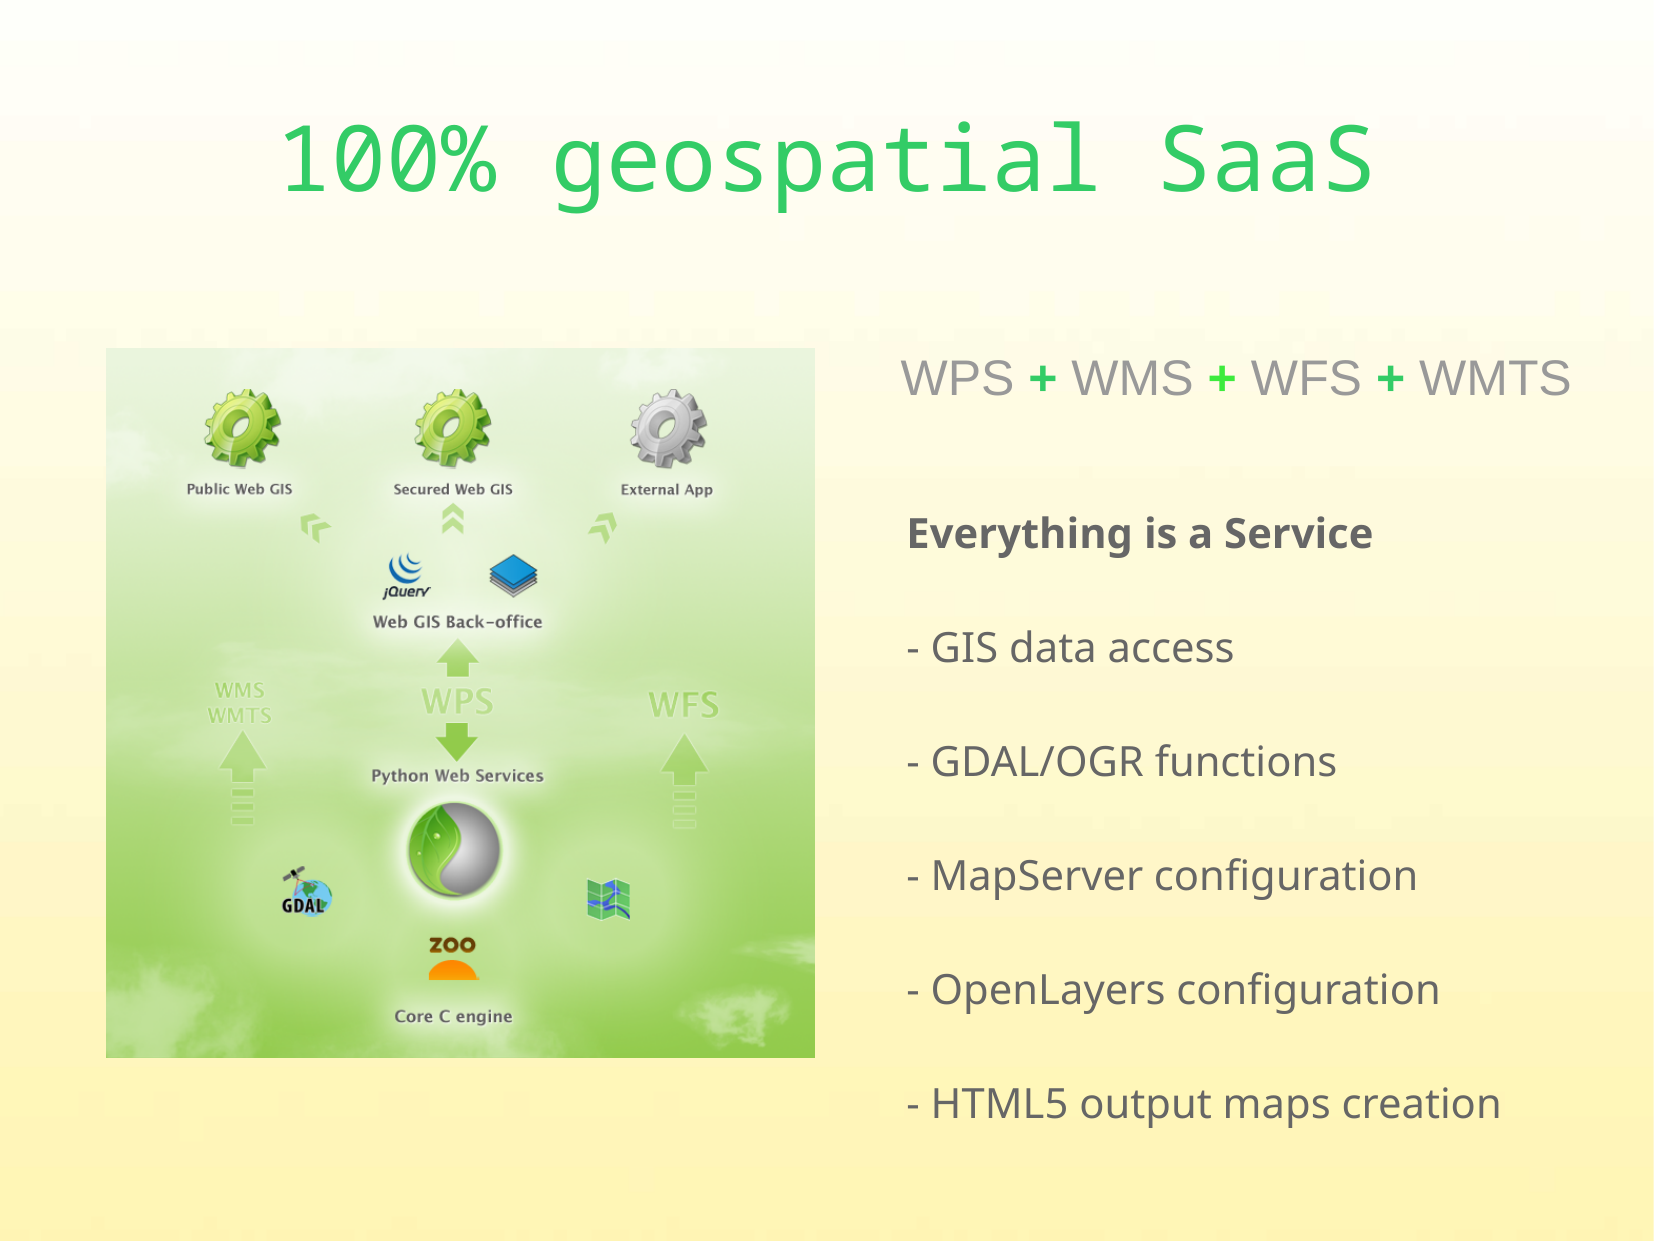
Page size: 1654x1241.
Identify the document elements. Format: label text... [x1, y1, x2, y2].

title 100% geospatial SaaS [82, 52, 1571, 260]
text_box [815, 478, 1548, 993]
picture [0, 0, 1654, 1241]
text_box WPS + WMS + WFS + WMTS [885, 342, 1654, 414]
text_box Everything is a Service - GIS data access - GDAL/OGR functions - MapServer configuration - OpenLayers configuration - HTML5 output maps creation [891, 496, 1589, 1241]
